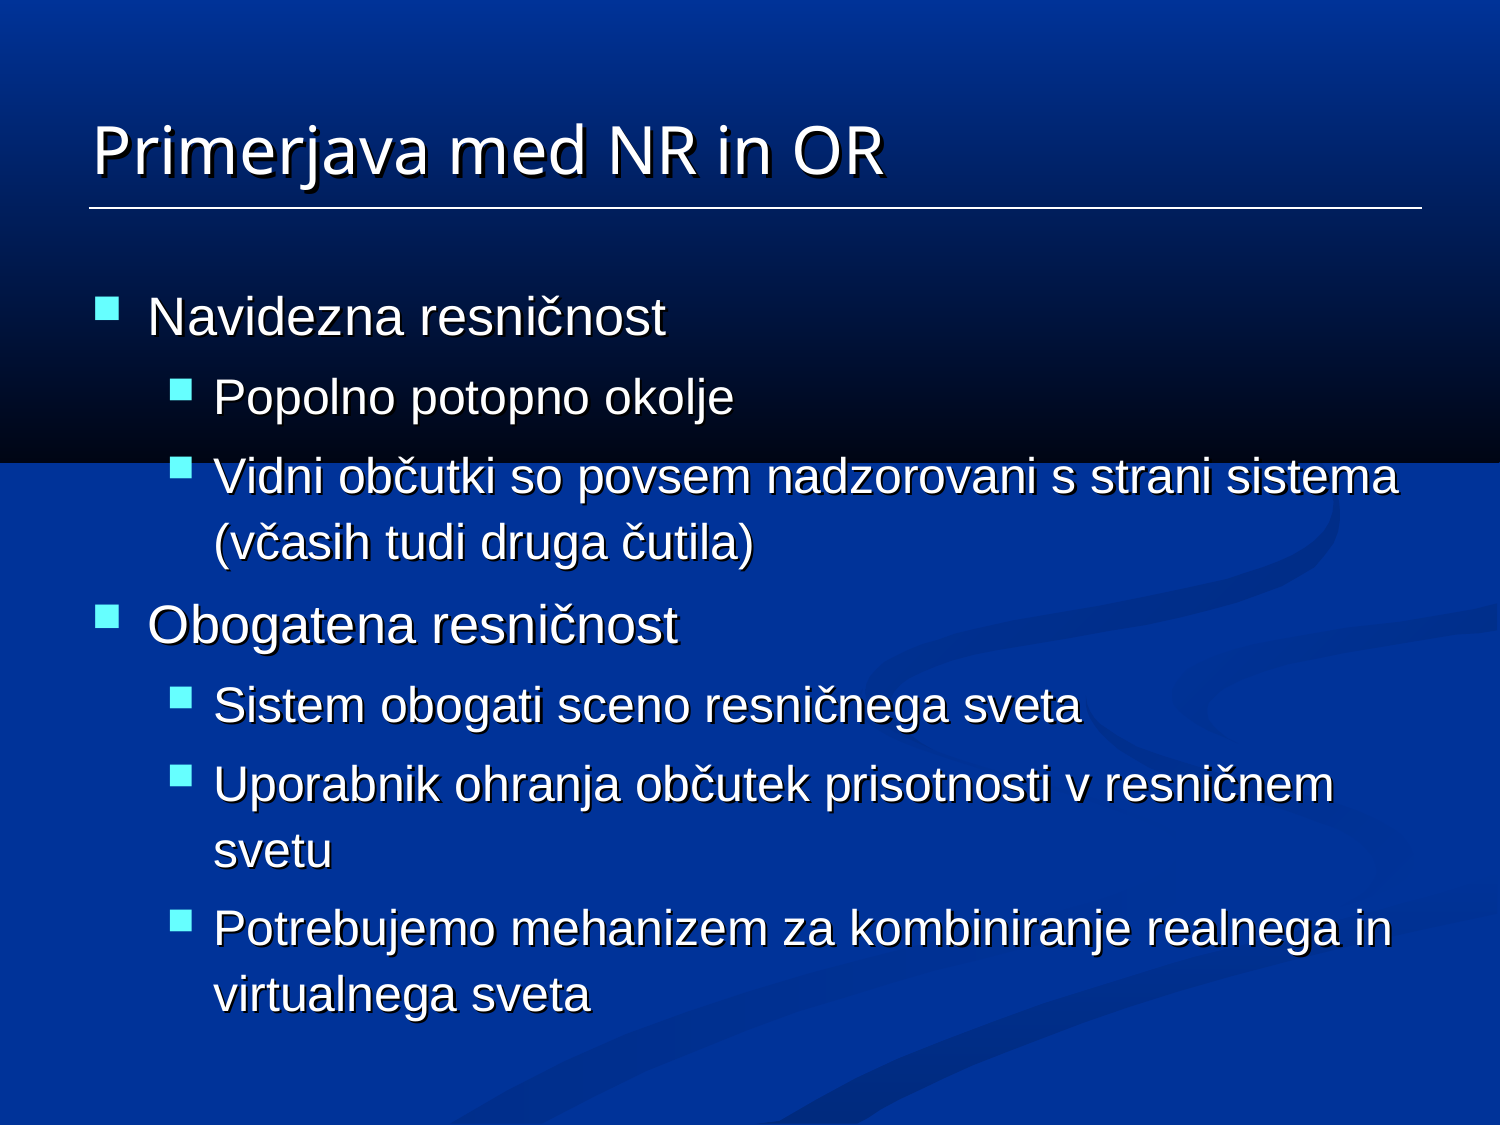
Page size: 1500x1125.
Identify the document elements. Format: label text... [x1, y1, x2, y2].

list Navidezna resničnost Popolno potopno okolje Vidni občutki so povsem nadzorovani s strani sistema (včasih tudi druga čutila) Obogatena resničnost Sistem obogati sceno resničnega sveta Uporabnik ohranja občutek prisotnosti v resničnem svetu Potrebujemo mehanizem za kombiniranje realnega in virtualnega sveta [76, 267, 1447, 1071]
text_box Primerjava med NR in OR [76, 54, 1352, 242]
